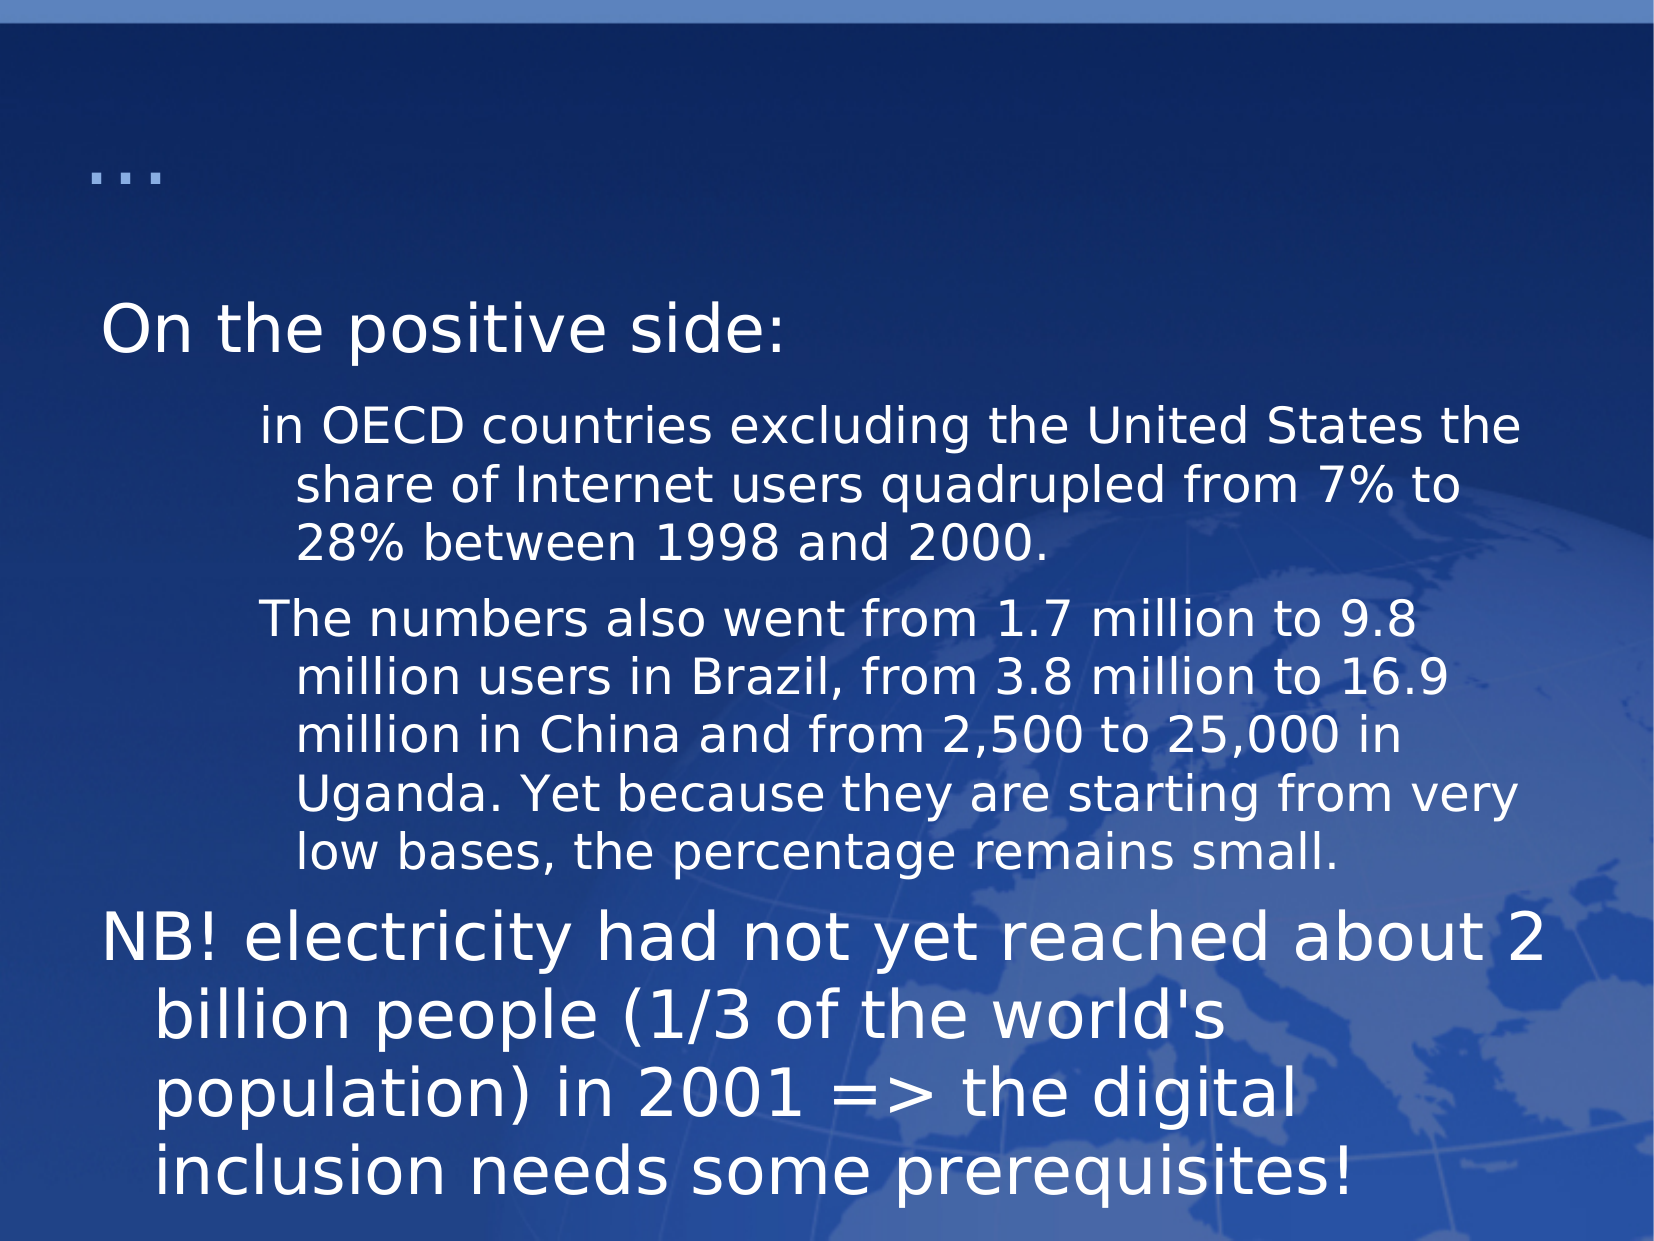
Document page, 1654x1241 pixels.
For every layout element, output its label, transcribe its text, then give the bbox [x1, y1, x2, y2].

title ... [82, 56, 1571, 250]
list On the positive side: in OECD countries excluding the United States the share of Internet users quadrupled from 7% to 28% between 1998 and 2000. The numbers also went from 1.7 million to 9.8 million users in Brazil, from 3.8 million to 16.9 million in China and from 2,500 to 25,000 in Uganda. Yet because they are starting from very low bases, the percentage remains small. NB! electricity had not yet reached about 2 billion people (1/3 of the world's population) in 2001 => the digital inclusion needs some prerequisites! [82, 290, 1571, 1210]
picture [0, 0, 1654, 1241]
